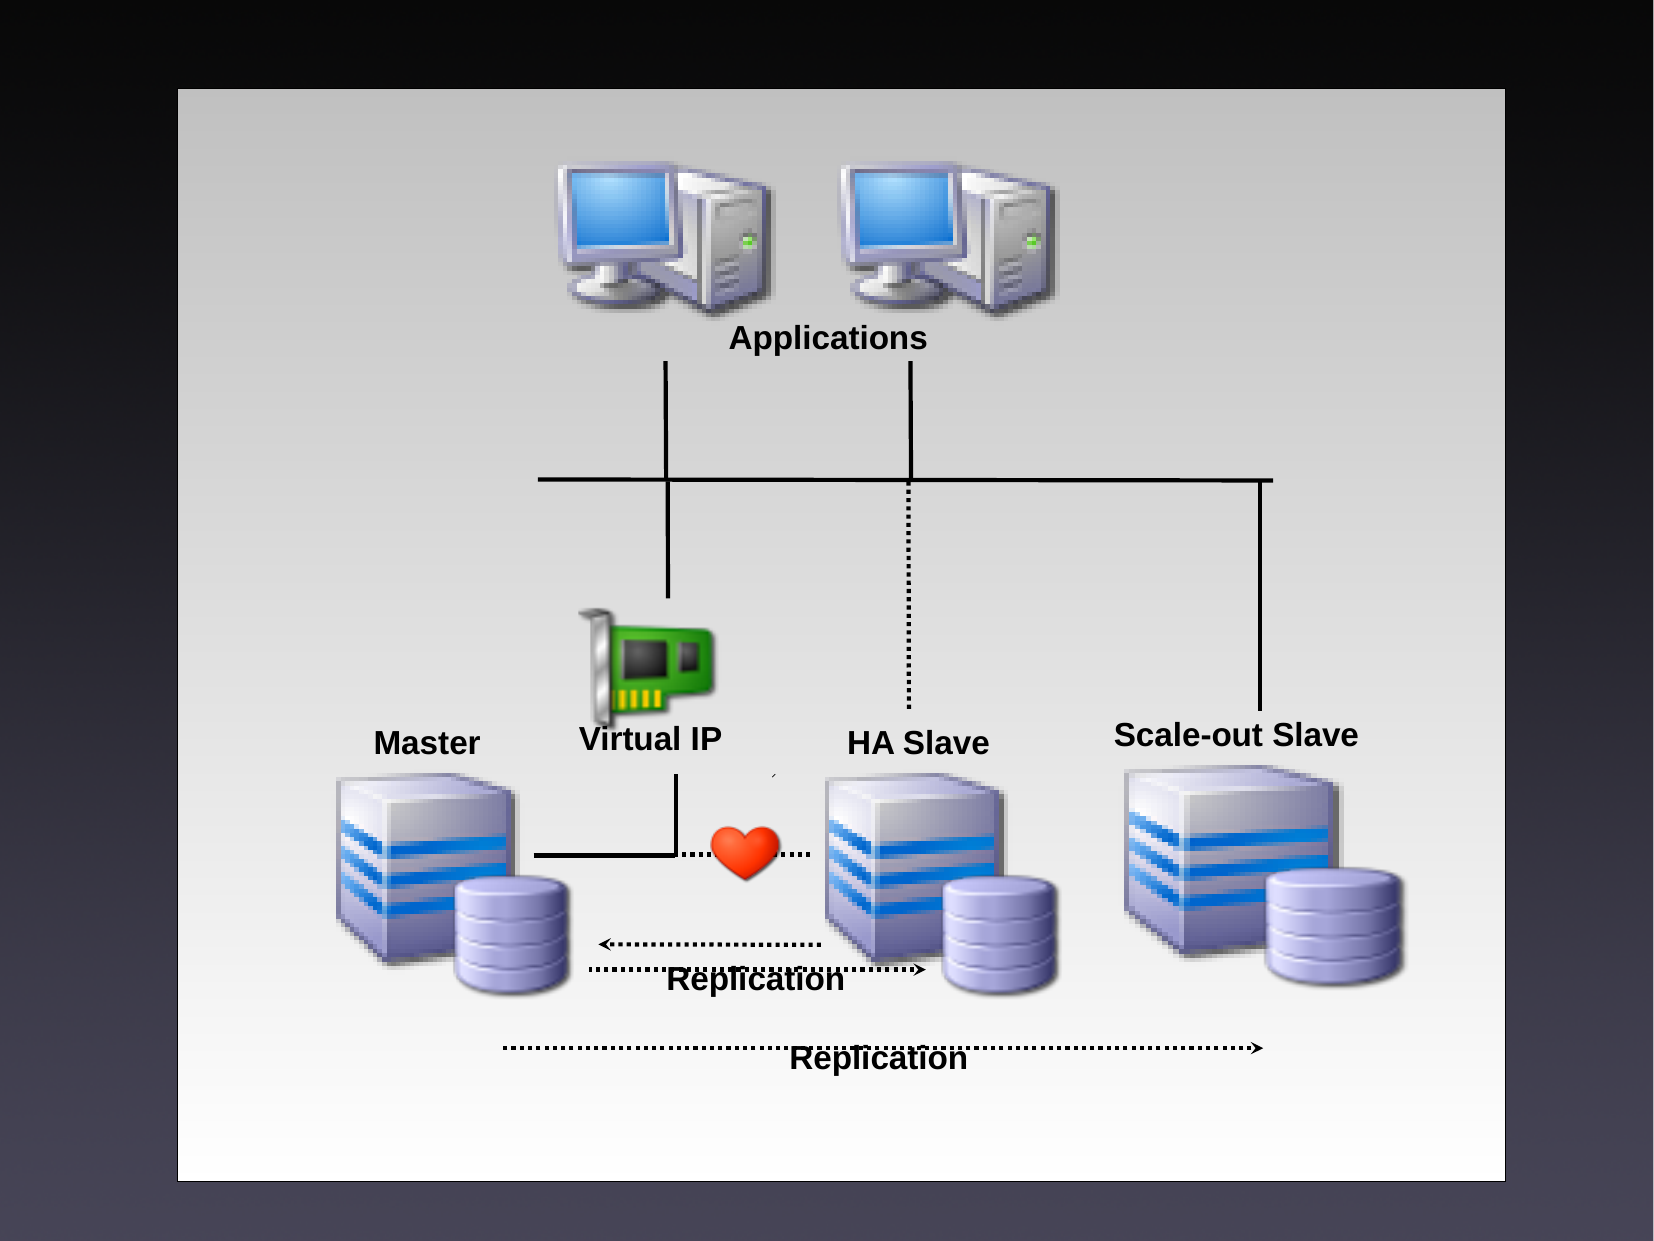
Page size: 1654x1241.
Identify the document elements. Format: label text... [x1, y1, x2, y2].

text_box Replication [584, 1039, 1174, 1113]
text_box HA Slave [797, 724, 1040, 787]
picture [0, 0, 1654, 1241]
text_box Replication [625, 960, 887, 1034]
text_box [177, 88, 1506, 1182]
text_box Applications [678, 319, 979, 393]
text_box Virtual IP [557, 720, 744, 793]
text_box Master [305, 724, 549, 787]
text_box Scale-out Slave [1090, 716, 1383, 778]
